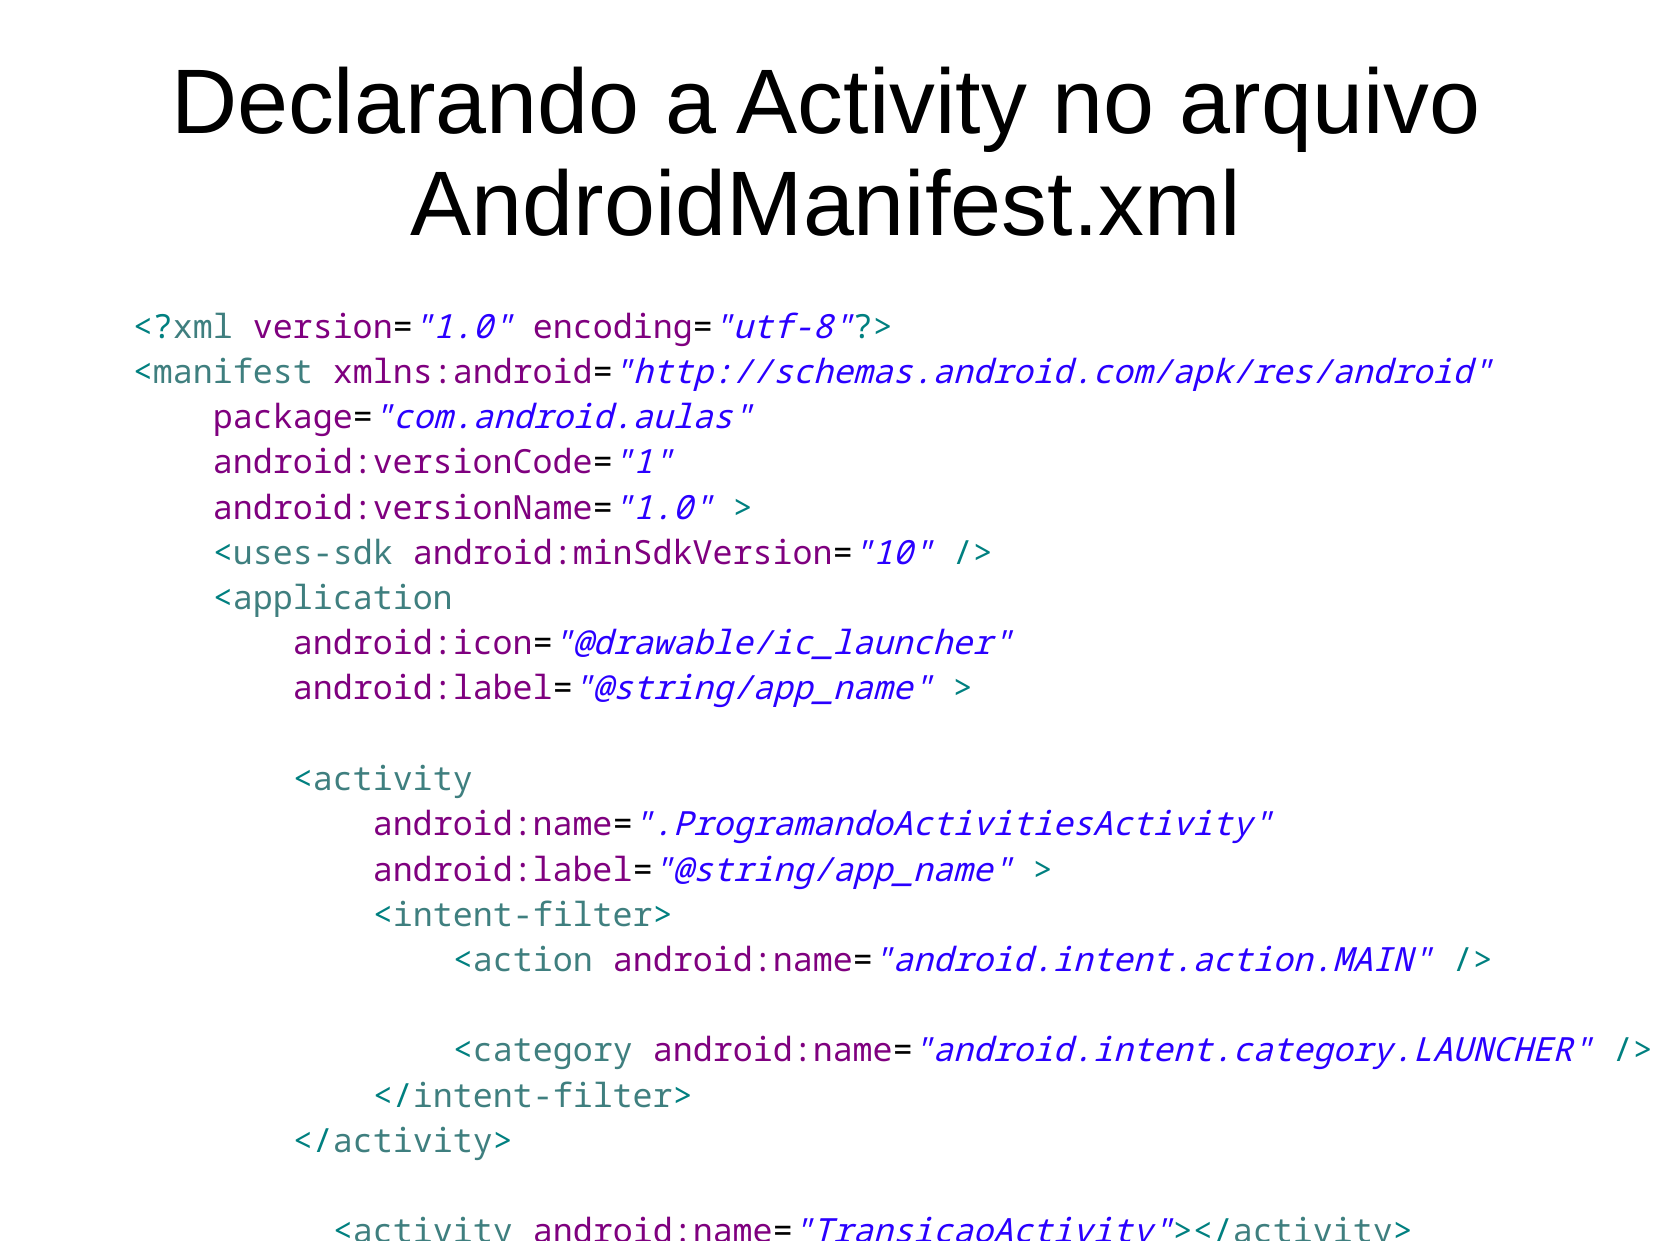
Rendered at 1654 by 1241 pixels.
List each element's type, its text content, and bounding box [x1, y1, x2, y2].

title Declarando a Activity no arquivo AndroidManifest.xml [82, 49, 1571, 257]
text_box <?xml version="1.0" encoding="utf-8"?> <manifest xmlns:android="http://schemas.android.com/apk/res/android" package="com.android.aulas" android:versionCode="1" android:versionName="1.0" > <uses-sdk android:minSdkVersion="10" /> <application android:icon="@drawable/ic_launcher" android:label="@string/app_name" > <activity android:name=".ProgramandoActivitiesActivity" android:label="@string/app_name" > <intent-filter> <action android:name="android.intent.action.MAIN" /> <category android:name="android.intent.category.LAUNCHER" /> </intent-filter> </activity> <activity android:name="TransicaoActivity"></activity> </application> </manifest> [118, 295, 1535, 1240]
